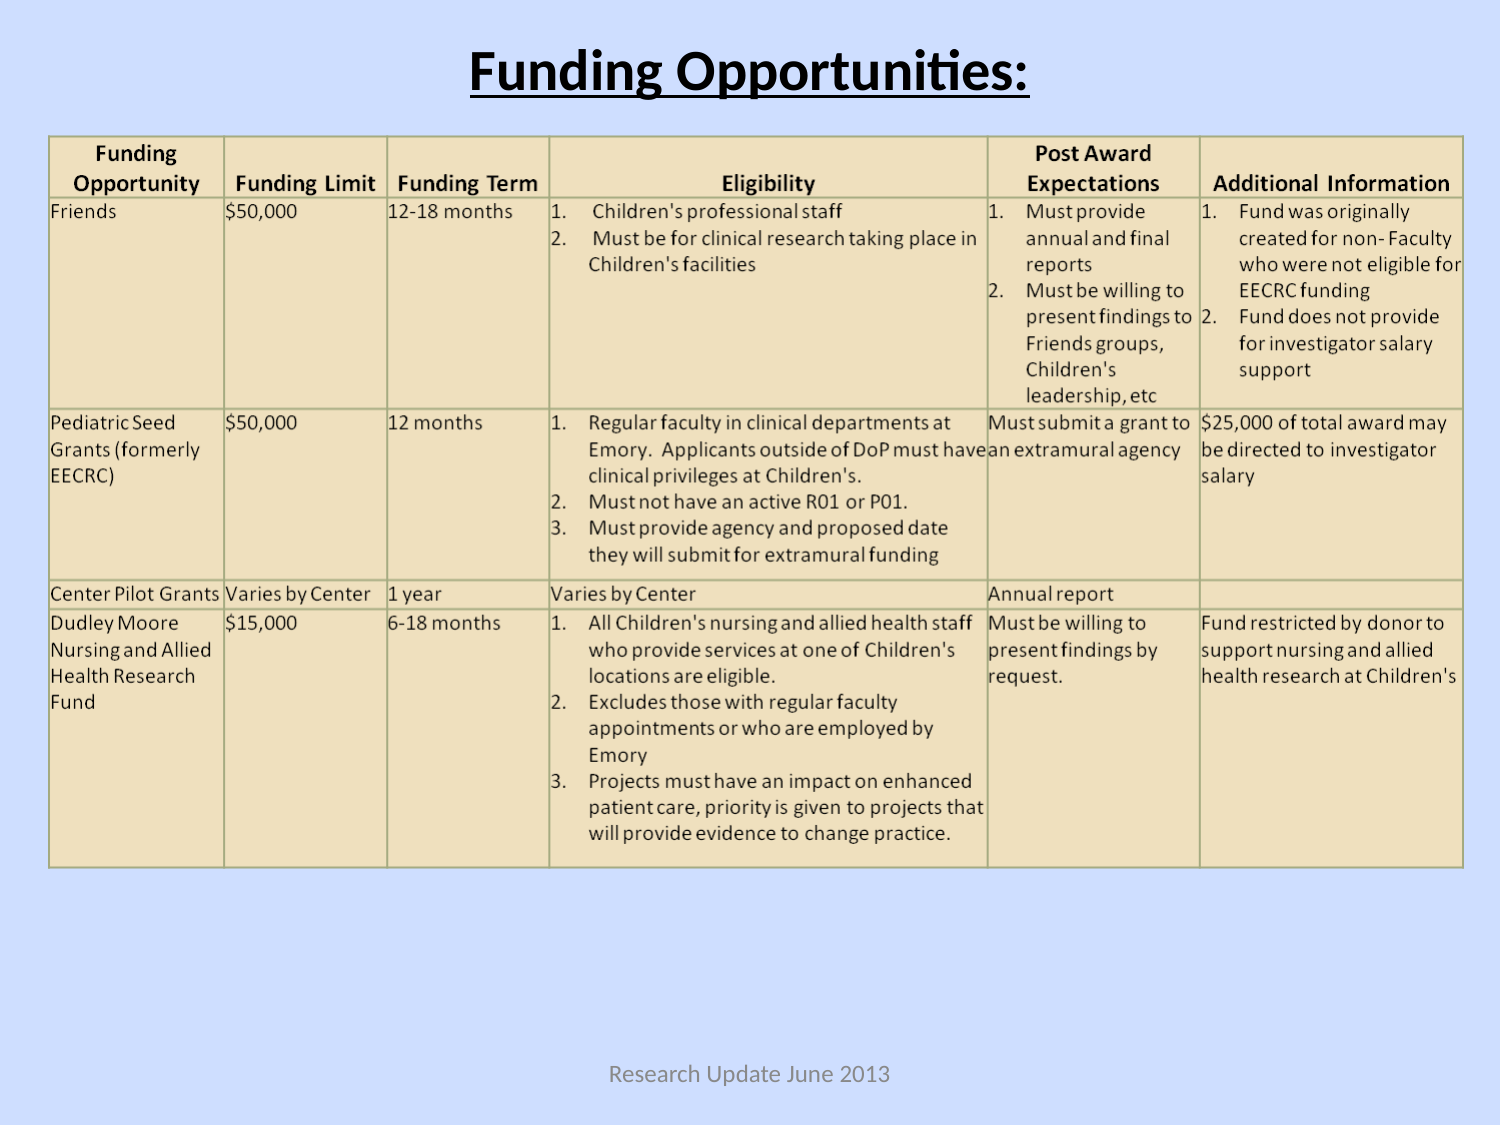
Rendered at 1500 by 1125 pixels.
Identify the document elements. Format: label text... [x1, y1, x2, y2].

text_box Research Update June 2013 [512, 1042, 988, 1103]
text_box Funding Opportunities: [75, 24, 1426, 118]
picture [37, 126, 1475, 881]
